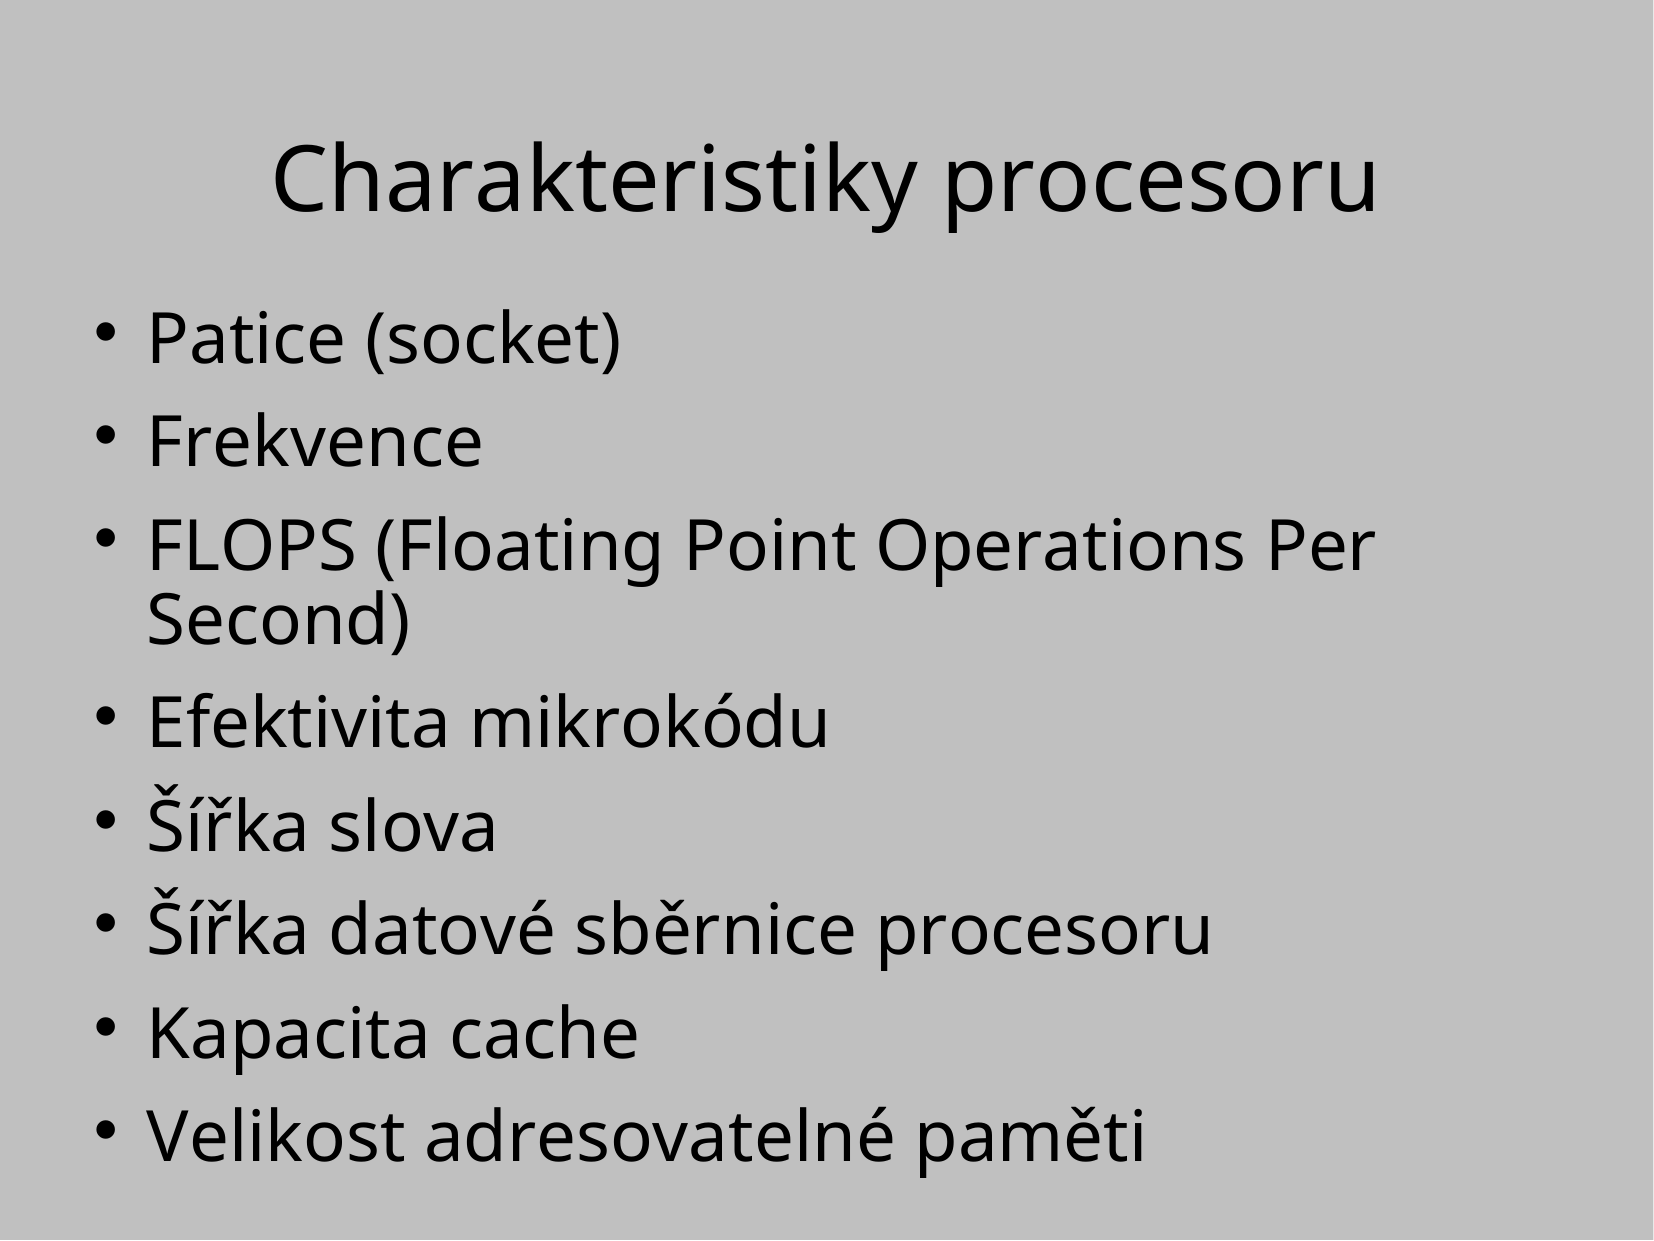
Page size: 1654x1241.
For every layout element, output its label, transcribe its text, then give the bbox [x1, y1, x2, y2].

list Patice (socket)‏ Frekvence FLOPS (Floating Point Operations Per Second)‏ Efektivita mikrokódu Šířka slova Šířka datové sběrnice procesoru Kapacita cache Velikost adresovatelné paměti [76, 304, 1565, 1179]
title Charakteristiky procesoru [82, 49, 1571, 257]
